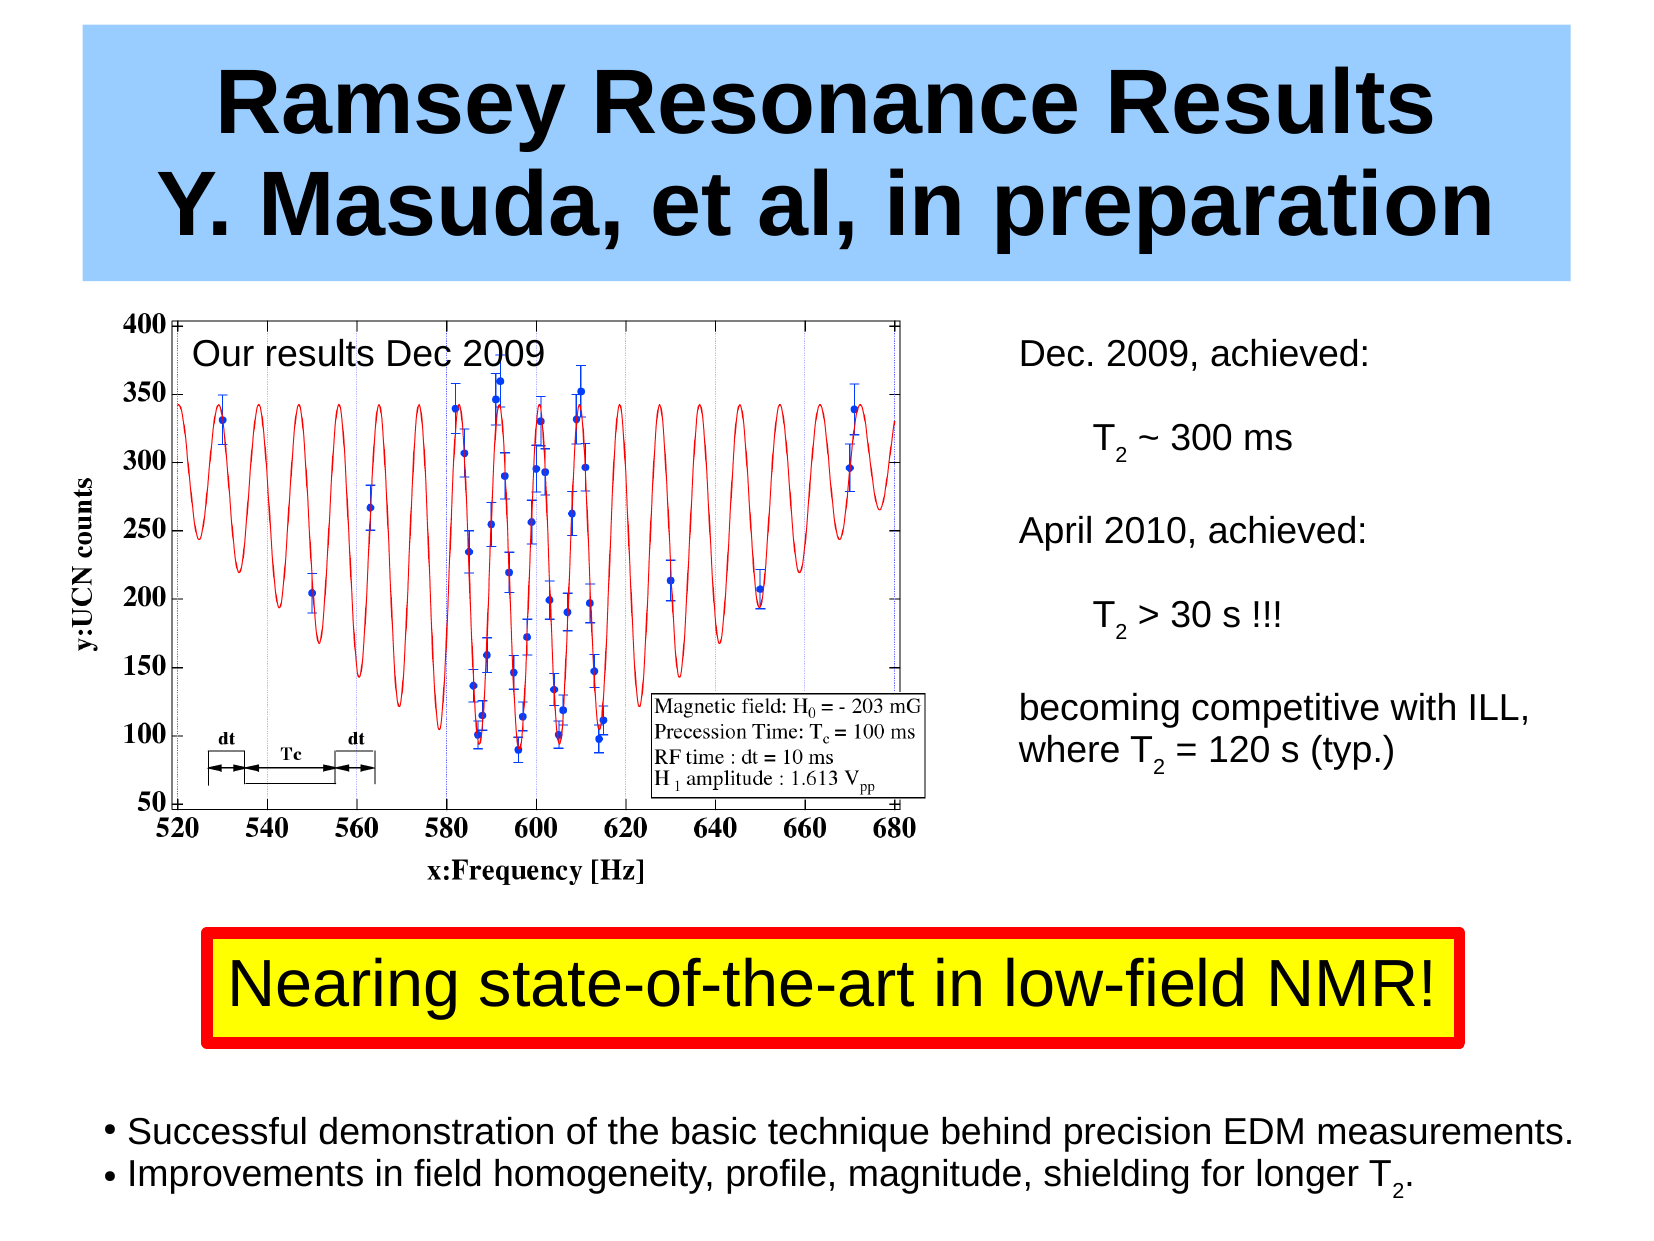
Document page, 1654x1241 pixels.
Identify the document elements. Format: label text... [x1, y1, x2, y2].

text_box Dec. 2009, achieved: T2 ~ 300 ms April 2010, achieved: T2 > 30 s !!! becoming competitive with ILL, where T2 = 120 s (typ.) [1003, 324, 1545, 875]
picture [70, 297, 957, 886]
text_box Our results Dec 2009 [177, 324, 561, 387]
title Ramsey Resonance Results Y. Masuda, et al, in preparation [82, 24, 1571, 282]
text_box Nearing state-of-the-art in low-field NMR! [206, 933, 1460, 1043]
text_box Successful demonstration of the basic technique behind precision EDM measurements. Improvements in field homogeneity, profile, magnitude, shielding for longer T2. [88, 1102, 1590, 1219]
